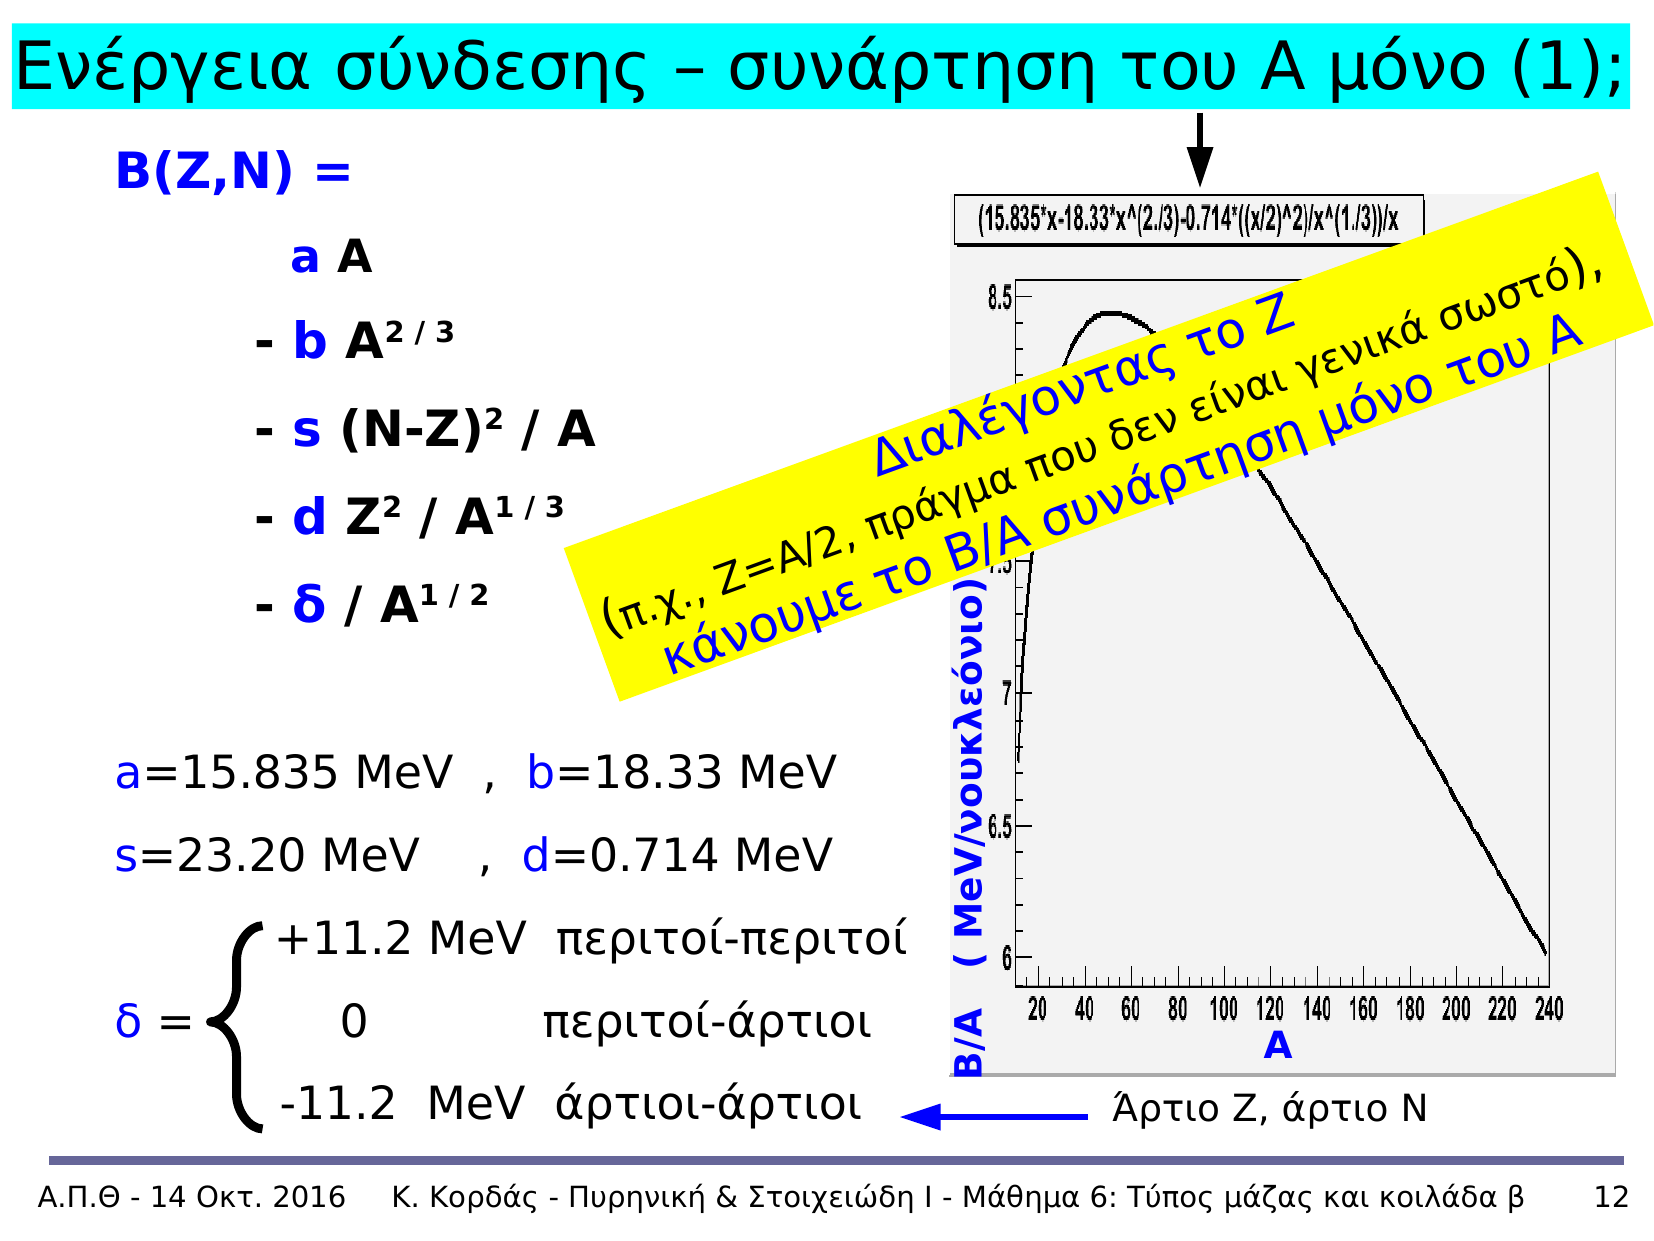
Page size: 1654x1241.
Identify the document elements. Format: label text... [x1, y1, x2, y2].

list Β(Ζ,Ν) = a A - b A2 / 3 - s (N-Z)2 / A - d Z2 / A1 / 3 - δ / A1 / 2 a=15.835 MeV , b=18.33 MeV s=23.20 MeV , d=0.714 MeV +11.2 MeV περιτοί-περιτοί δ = 0 περιτοί-άρτιοι -11.2 MeV άρτιοι-άρτιοι [43, 141, 1619, 1140]
picture [1606, 191, 1616, 217]
text_box Άρτιο Ζ, άρτιο Ν [1097, 1079, 1511, 1139]
title Ενέργεια σύνδεσης – συνάρτηση του Α μόνο (1); [11, 23, 1631, 110]
picture [999, 340, 1616, 1077]
text_box Β/Α ( MeV/νουκλεόνιο) [939, 564, 999, 1095]
text_box Α [1248, 1016, 1362, 1076]
text_box Διαλέγοντας το Ζ (π.χ., Ζ=Α/2, πράγμα που δεν είναι γενικά σωστό), κάνουμε το Β/Α συνάρτηση μόνο του Α [563, 171, 1654, 702]
picture [948, 191, 1542, 407]
